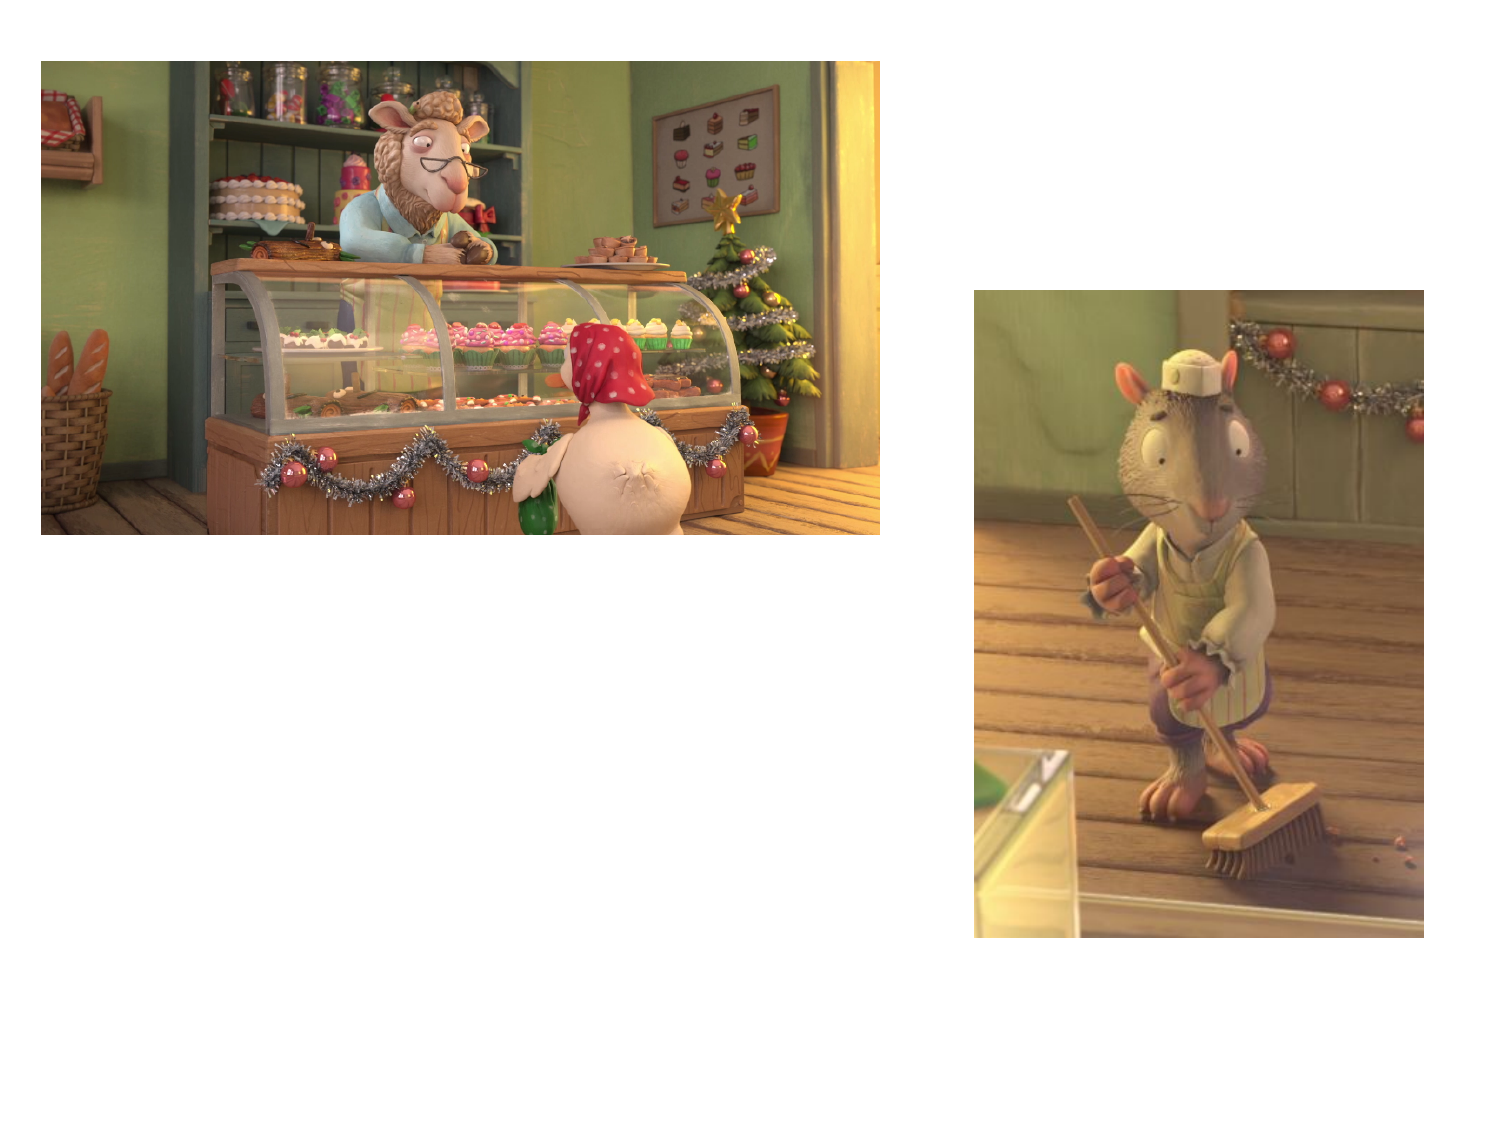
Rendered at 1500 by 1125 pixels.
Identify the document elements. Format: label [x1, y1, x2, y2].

picture [974, 290, 1424, 938]
picture [41, 61, 880, 535]
